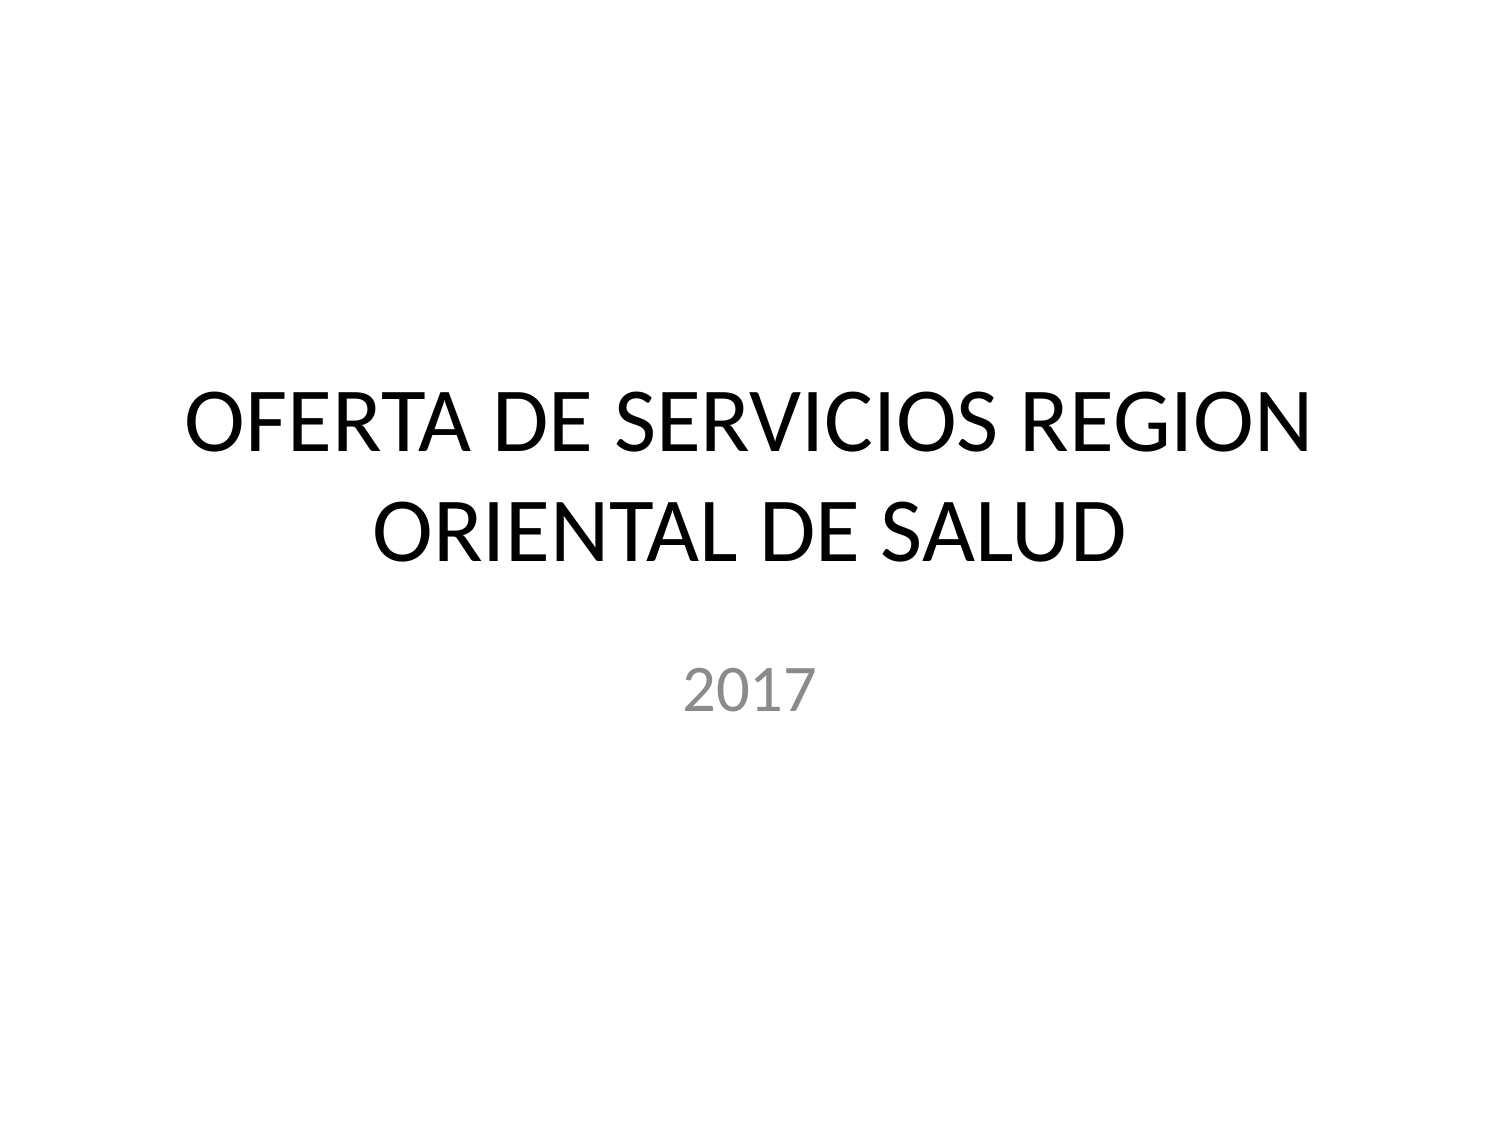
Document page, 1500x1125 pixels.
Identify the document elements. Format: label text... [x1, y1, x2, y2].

subtitle 2017 [225, 637, 1275, 925]
title OFERTA DE SERVICIOS REGION ORIENTAL DE SALUD [112, 349, 1388, 591]
